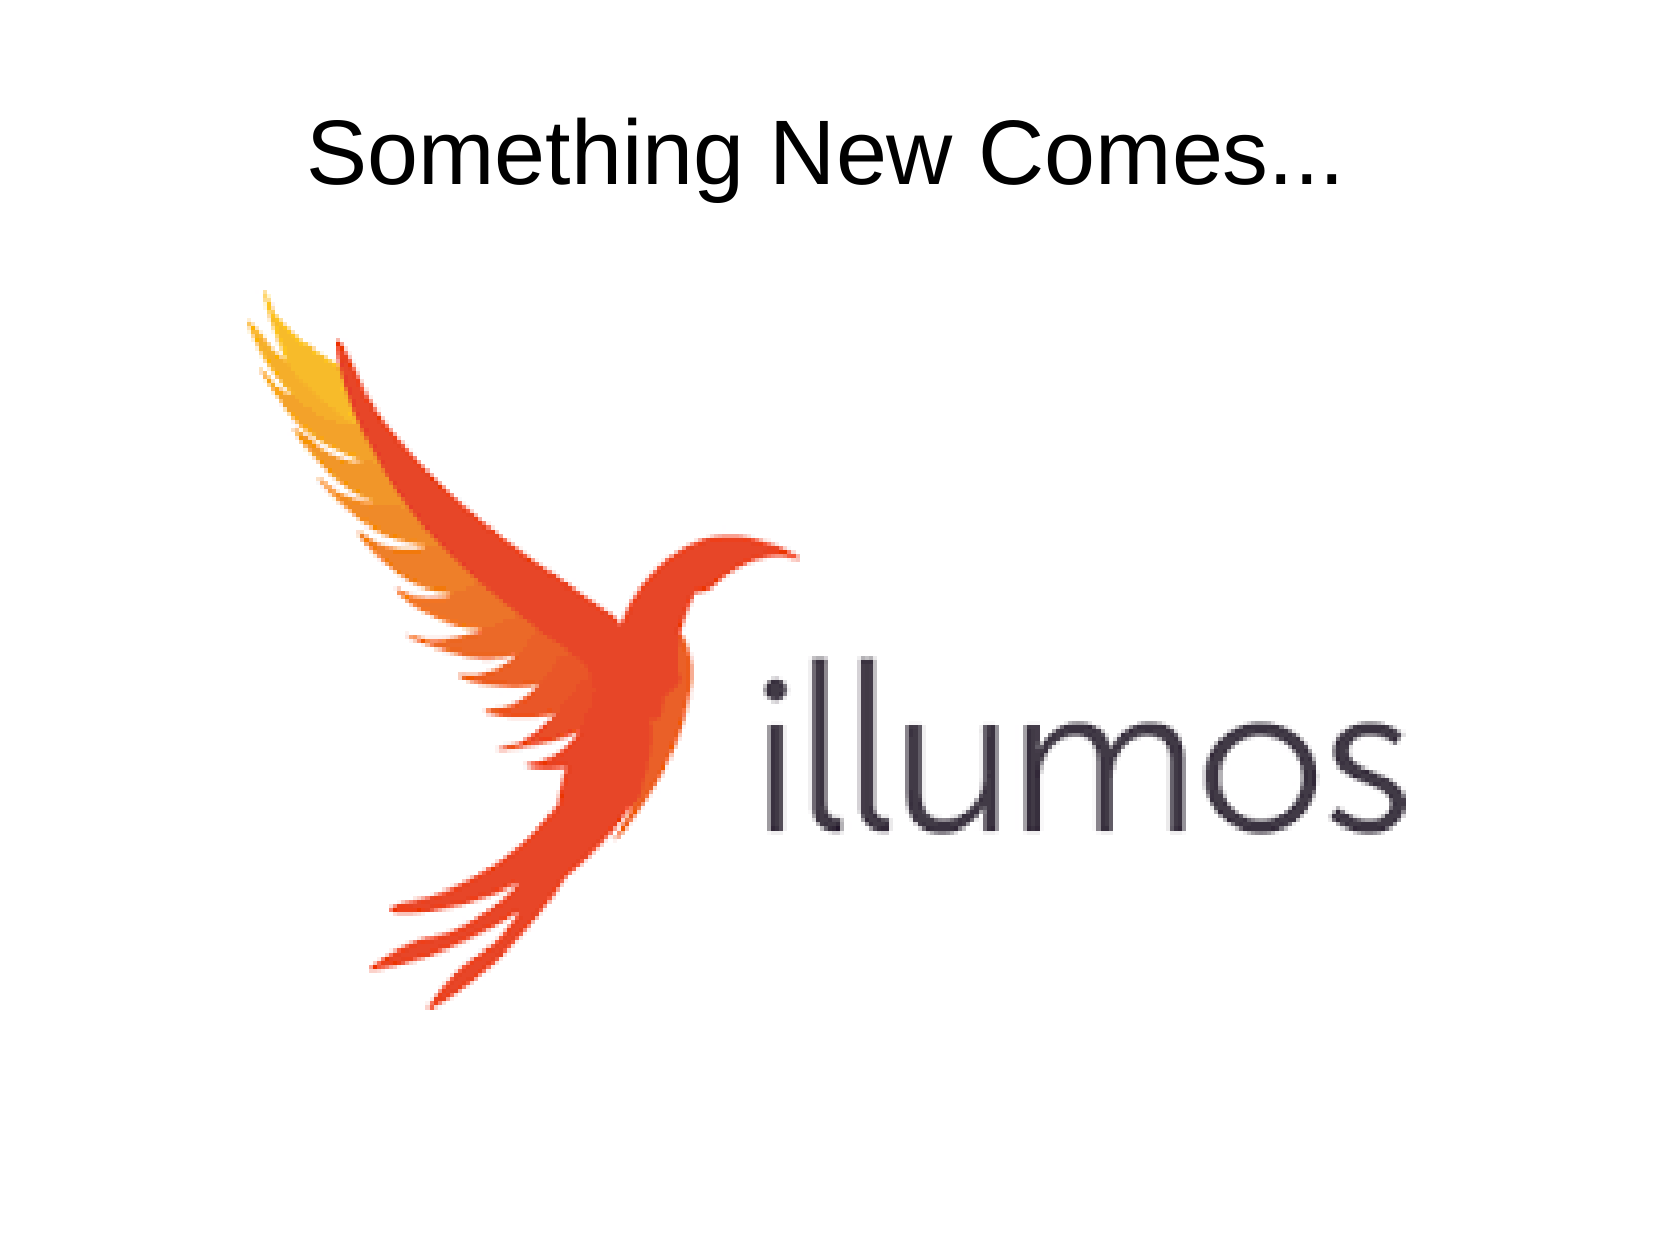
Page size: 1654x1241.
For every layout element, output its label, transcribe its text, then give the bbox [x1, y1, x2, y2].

title Something New Comes... [82, 49, 1571, 257]
picture [247, 290, 1406, 1010]
